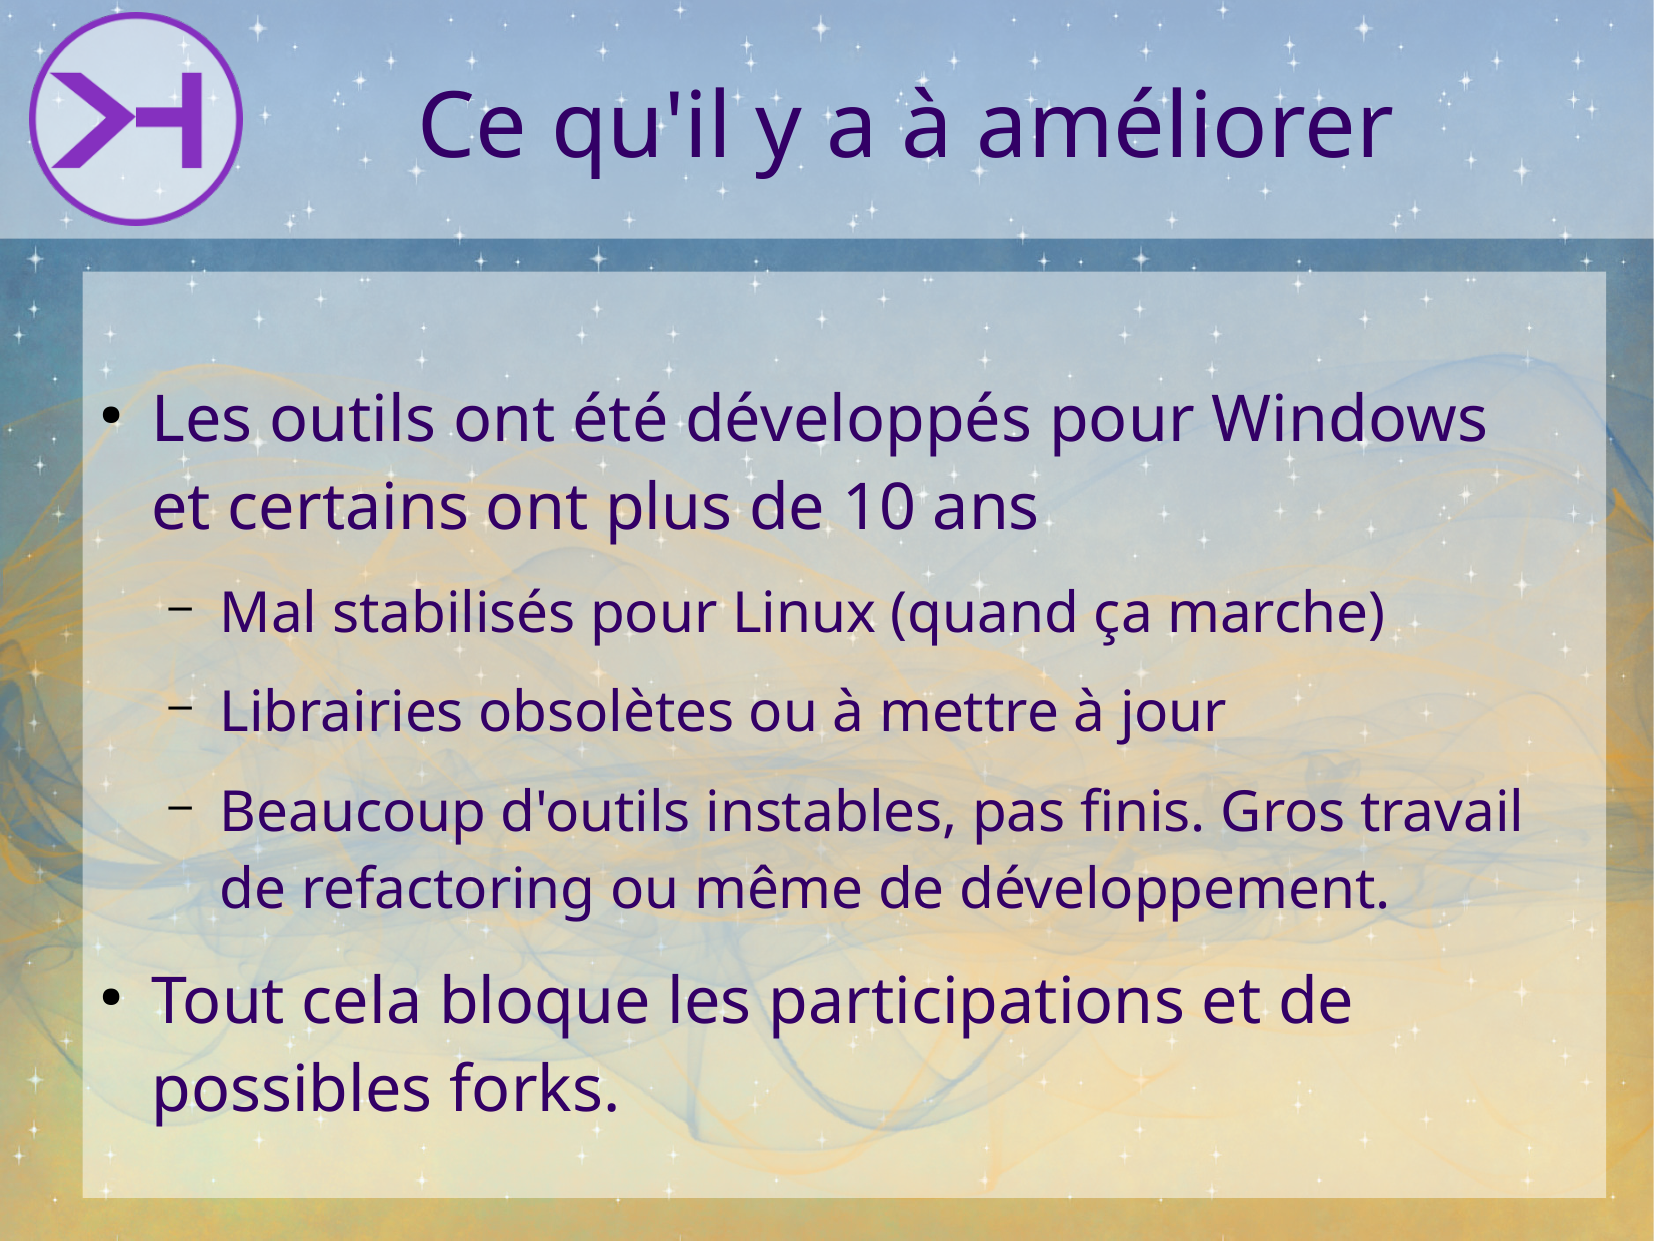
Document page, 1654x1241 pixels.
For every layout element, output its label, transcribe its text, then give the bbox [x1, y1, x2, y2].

list Les outils ont été développés pour Windows et certains ont plus de 10 ans Mal stabilisés pour Linux (quand ça marche) Librairies obsolètes ou à mettre à jour Beaucoup d'outils instables, pas finis. Gros travail de refactoring ou même de développement. Tout cela bloque les participations et de possibles forks. [82, 372, 1560, 1146]
picture [29, 12, 243, 226]
picture [0, 239, 1654, 1241]
title Ce qu'il y a à améliorer [242, 18, 1571, 226]
